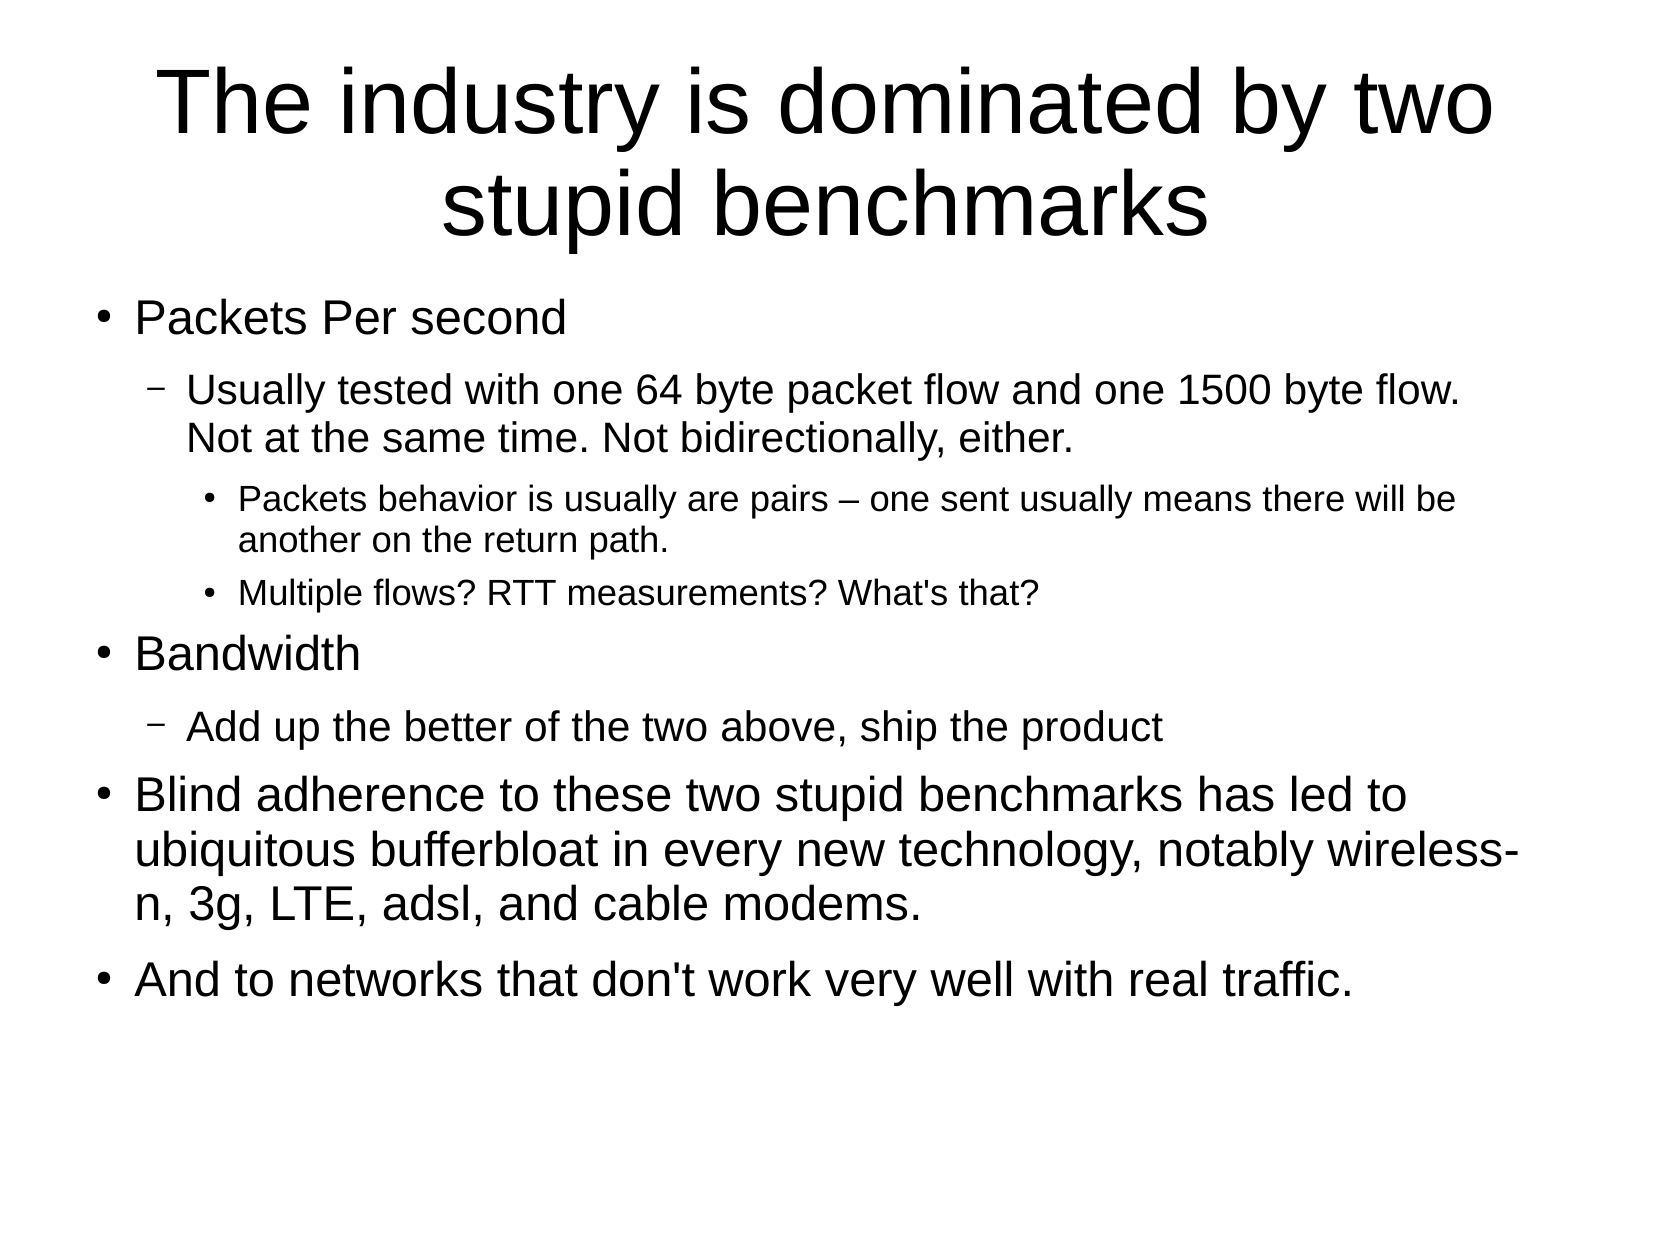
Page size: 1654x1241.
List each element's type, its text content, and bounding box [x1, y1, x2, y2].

title The industry is dominated by two stupid benchmarks [82, 49, 1571, 257]
list Packets Per second Usually tested with one 64 byte packet flow and one 1500 byte flow. Not at the same time. Not bidirectionally, either. Packets behavior is usually are pairs – one sent usually means there will be another on the return path. Multiple flows? RTT measurements? What's that? Bandwidth Add up the better of the two above, ship the product Blind adherence to these two stupid benchmarks has led to ubiquitous bufferbloat in every new technology, notably wireless-n, 3g, LTE, adsl, and cable modems. And to networks that don't work very well with real traffic. [82, 290, 1538, 1010]
